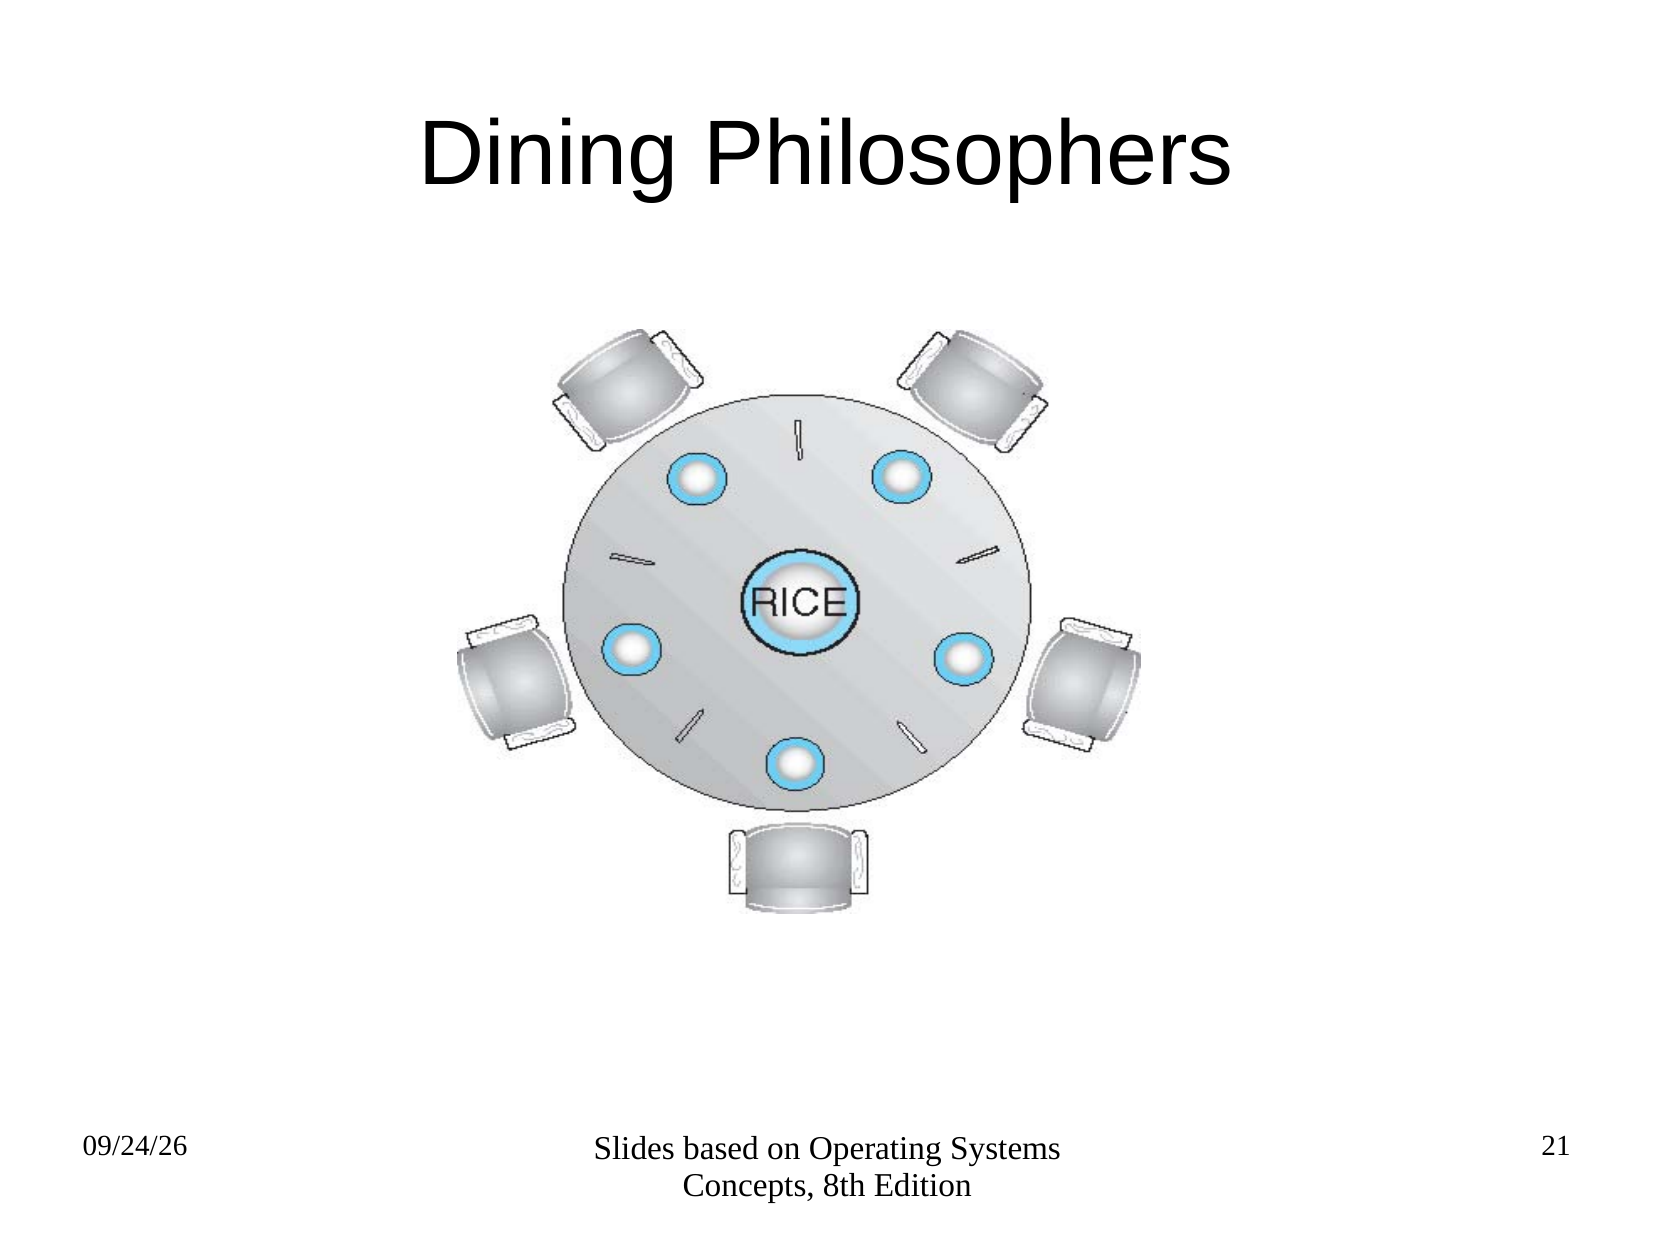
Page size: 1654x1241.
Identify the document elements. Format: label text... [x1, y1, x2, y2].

picture [457, 329, 1141, 914]
title Dining Philosophers [82, 49, 1571, 257]
